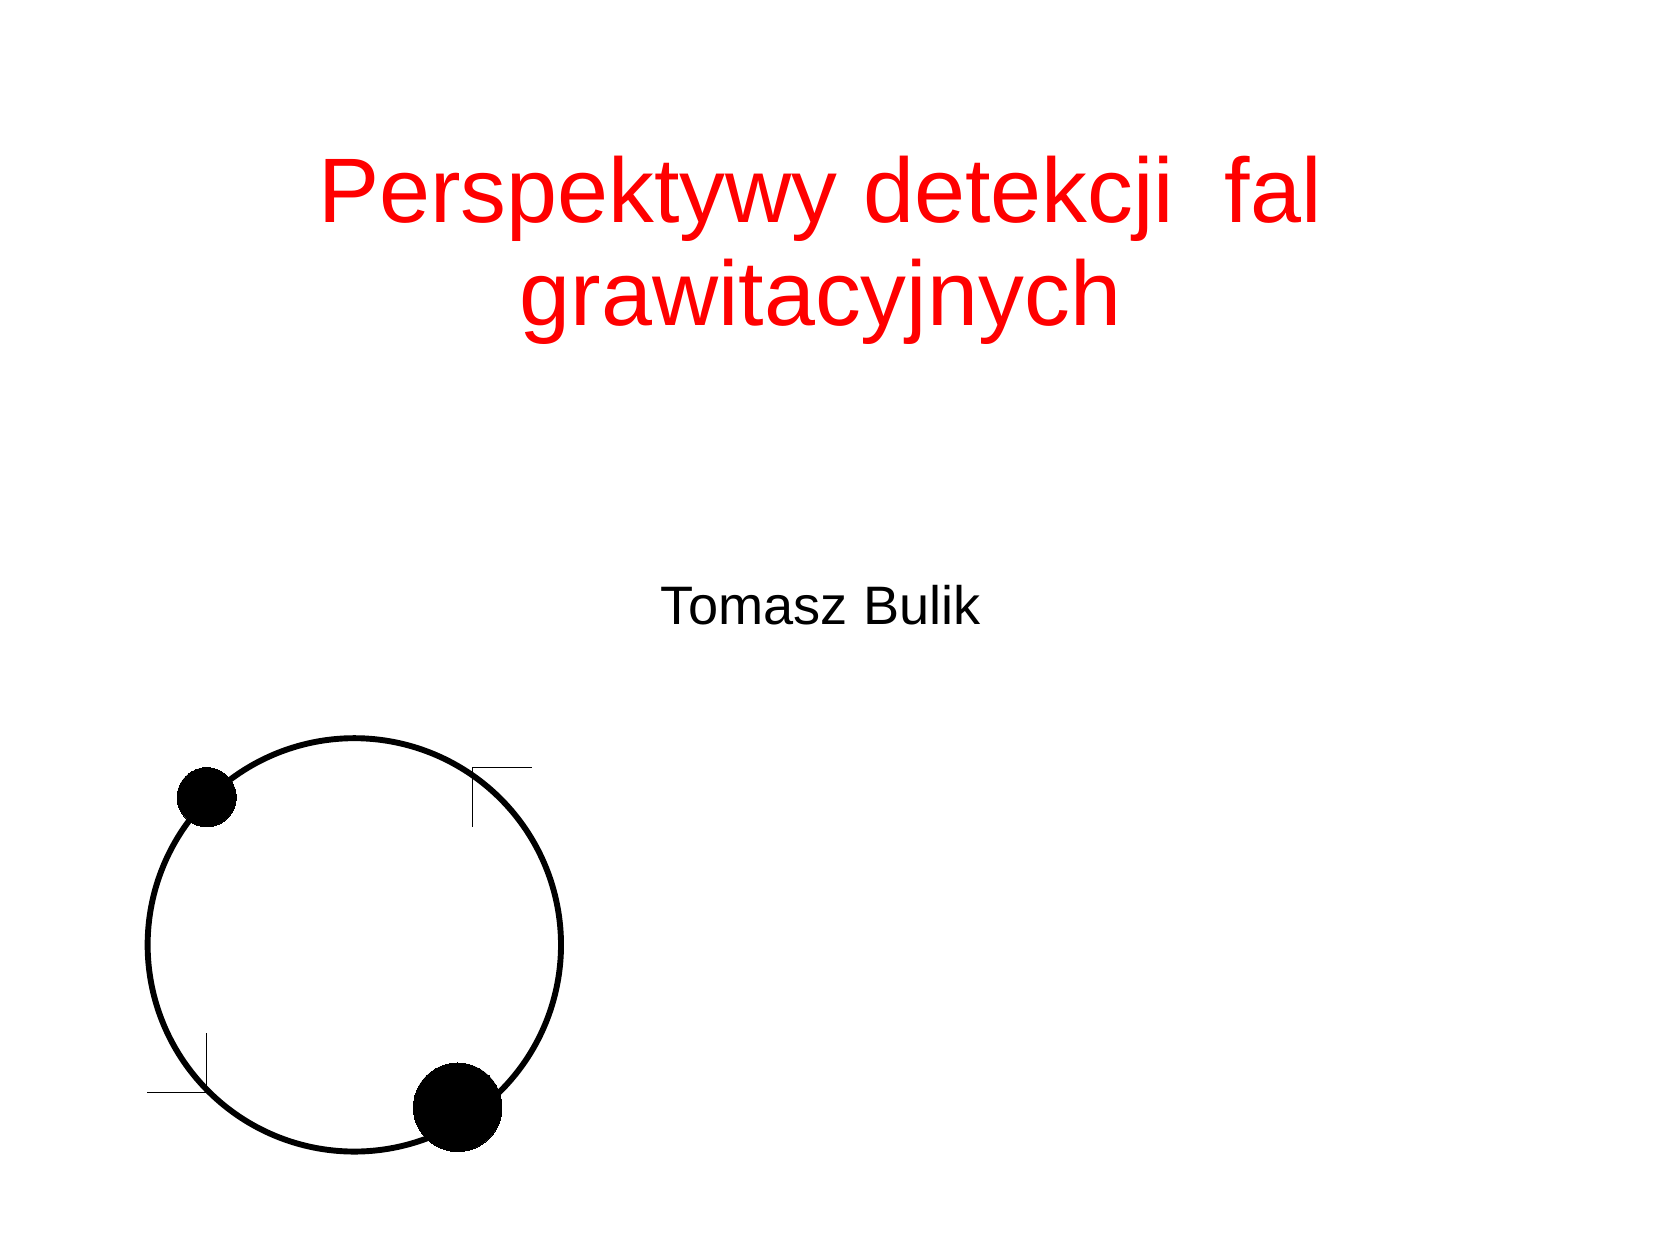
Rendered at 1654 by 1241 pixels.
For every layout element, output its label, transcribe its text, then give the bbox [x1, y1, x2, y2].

text_box [147, 739, 562, 1152]
title Perspektywy detekcji fal grawitacyjnych [76, 139, 1565, 345]
subtitle Tomasz Bulik [76, 472, 1565, 739]
